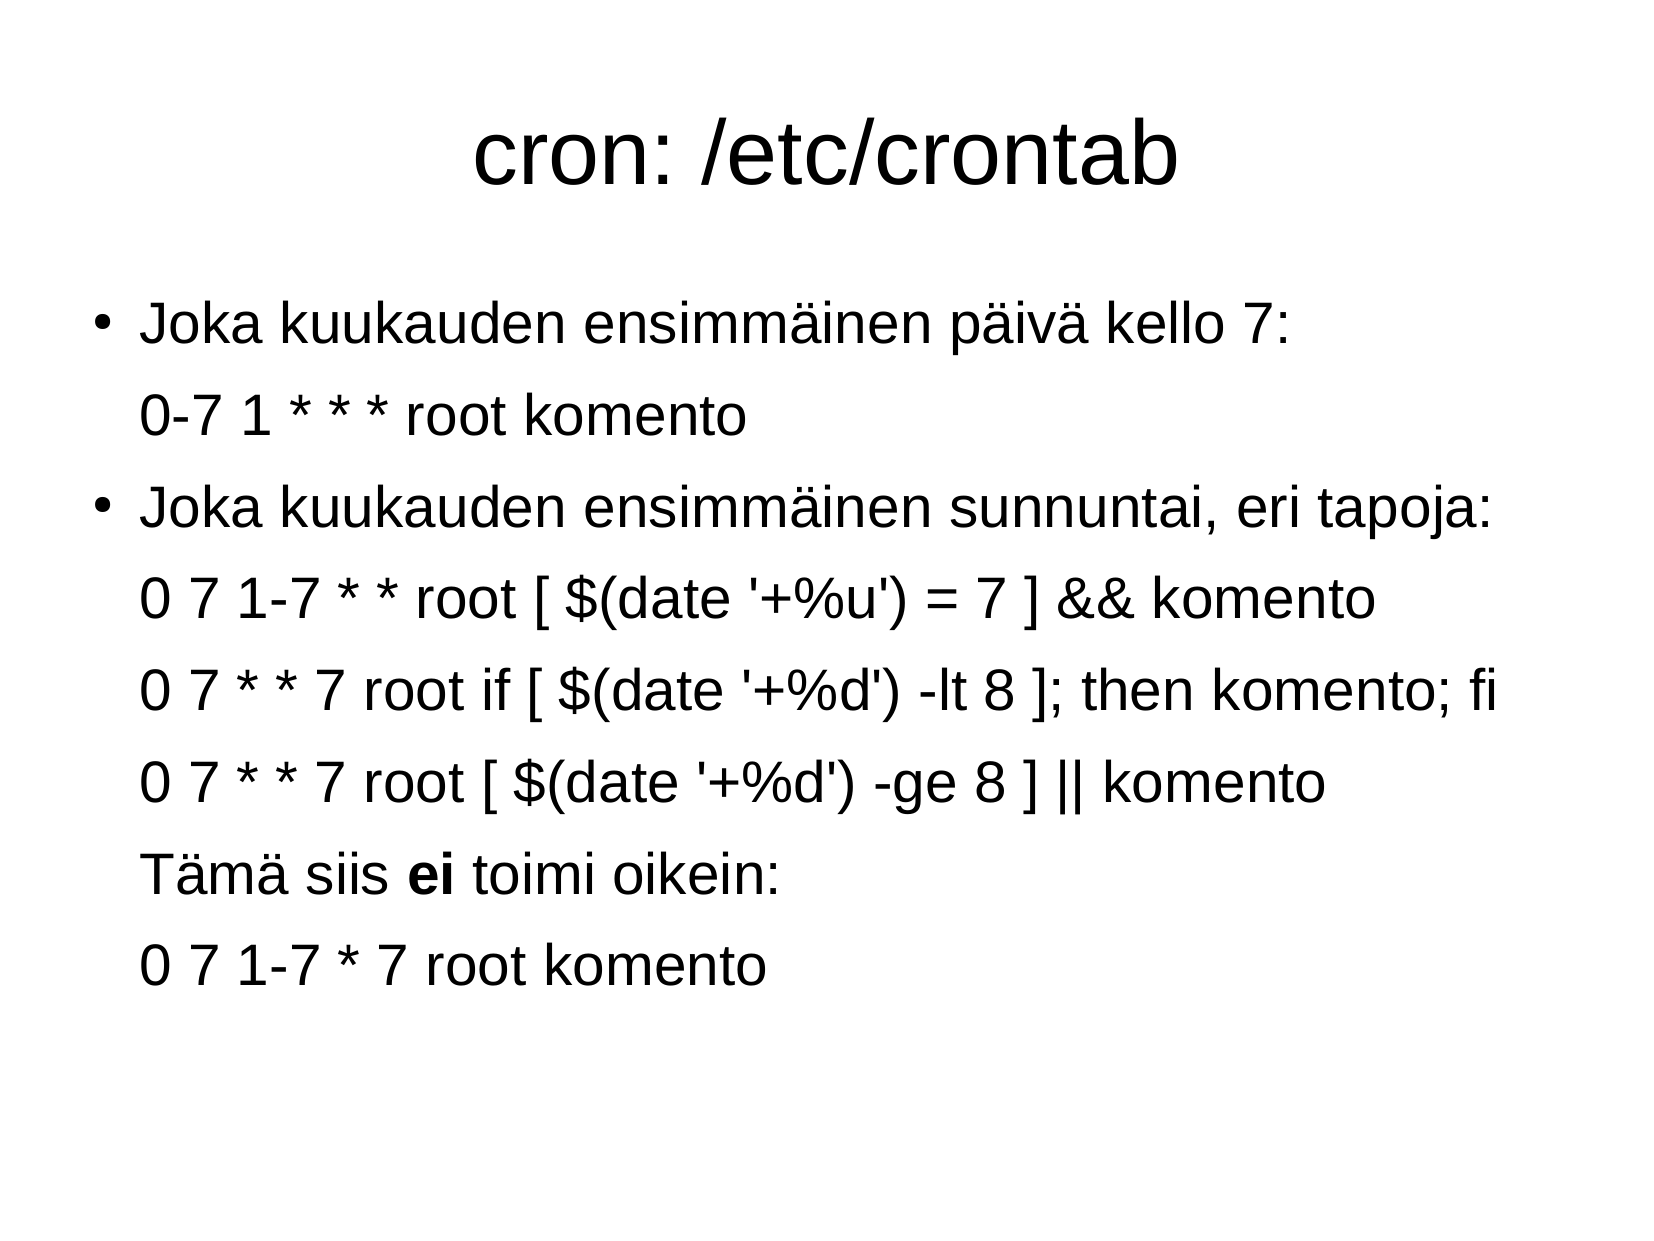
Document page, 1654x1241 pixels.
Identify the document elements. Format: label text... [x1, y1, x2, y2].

list Joka kuukauden ensimmäinen päivä kello 7: 0-7 1 * * * root komento Joka kuukauden ensimmäinen sunnuntai, eri tapoja: 0 7 1-7 * * root [ $(date '+%u') = 7 ] && komento 0 7 * * 7 root if [ $(date '+%d') -lt 8 ]; then komento; fi 0 7 * * 7 root [ $(date '+%d') -ge 8 ] || komento Tämä siis ei toimi oikein: 0 7 1-7 * 7 root komento [76, 290, 1565, 1010]
title cron: /etc/crontab [82, 49, 1571, 257]
